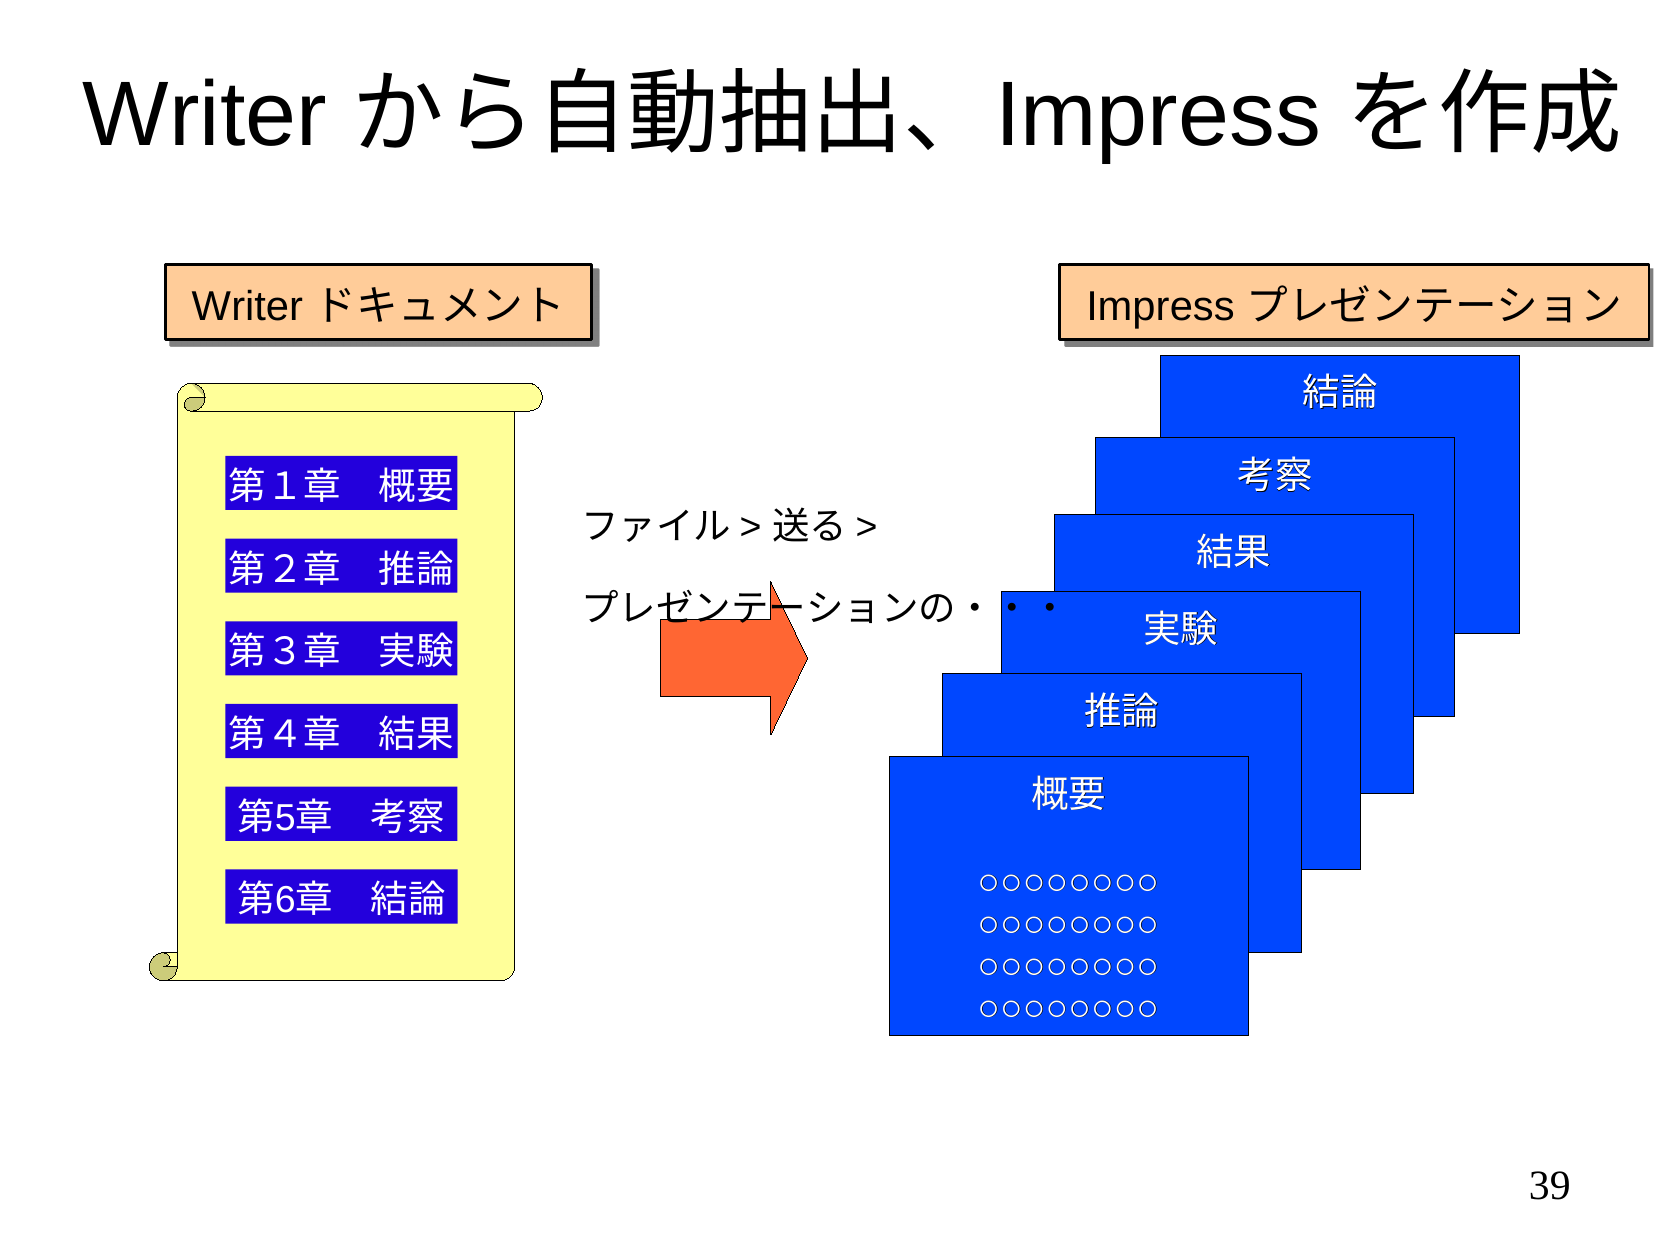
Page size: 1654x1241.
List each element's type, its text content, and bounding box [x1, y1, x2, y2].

text_box 第２章 推論 [225, 538, 458, 593]
text_box 第6章 結論 [225, 869, 458, 924]
text_box 概要 ○○○○○○○○ ○○○○○○○○ ○○○○○○○○ ○○○○○○○○ [889, 756, 1249, 1036]
text_box 結論 ○○○○○○○○ ○○○○○○○○ ○○○○○○○○ ○○○○○○○○ [1160, 355, 1520, 634]
text_box 第４章 結果 [225, 703, 458, 759]
text_box 実験 ○○○○○○○○ ○○○○○○○○ ○○○○○○○○ ○○○○○○○○ [1001, 591, 1361, 870]
text_box 考察 ○○○○○○○○ ○○○○○○○○ ○○○○○○○○ ○○○○○○○○ [1095, 437, 1455, 717]
text_box [660, 581, 808, 735]
text_box 推論 ○○○○○○○○ ○○○○○○○○ ○○○○○○○○ ○○○○○○○○ [942, 673, 1302, 953]
text_box 第３章 実験 [225, 621, 458, 676]
text_box Writer ドキュメント [165, 264, 538, 326]
text_box 第5章 考察 [225, 786, 458, 841]
text_box [149, 383, 543, 981]
title Writer から自動抽出、Impress を作成 [82, 0, 1623, 213]
text_box 結果 ○○○○○○○○ ○○○○○○○○ ○○○○○○○○ ○○○○○○○○ [1054, 514, 1414, 794]
text_box ファイル > 送る > プレゼンテーションの・・・ [566, 461, 983, 575]
text_box Impress プレゼンテーション [1059, 264, 1600, 326]
text_box 第１章 概要 [225, 455, 458, 510]
